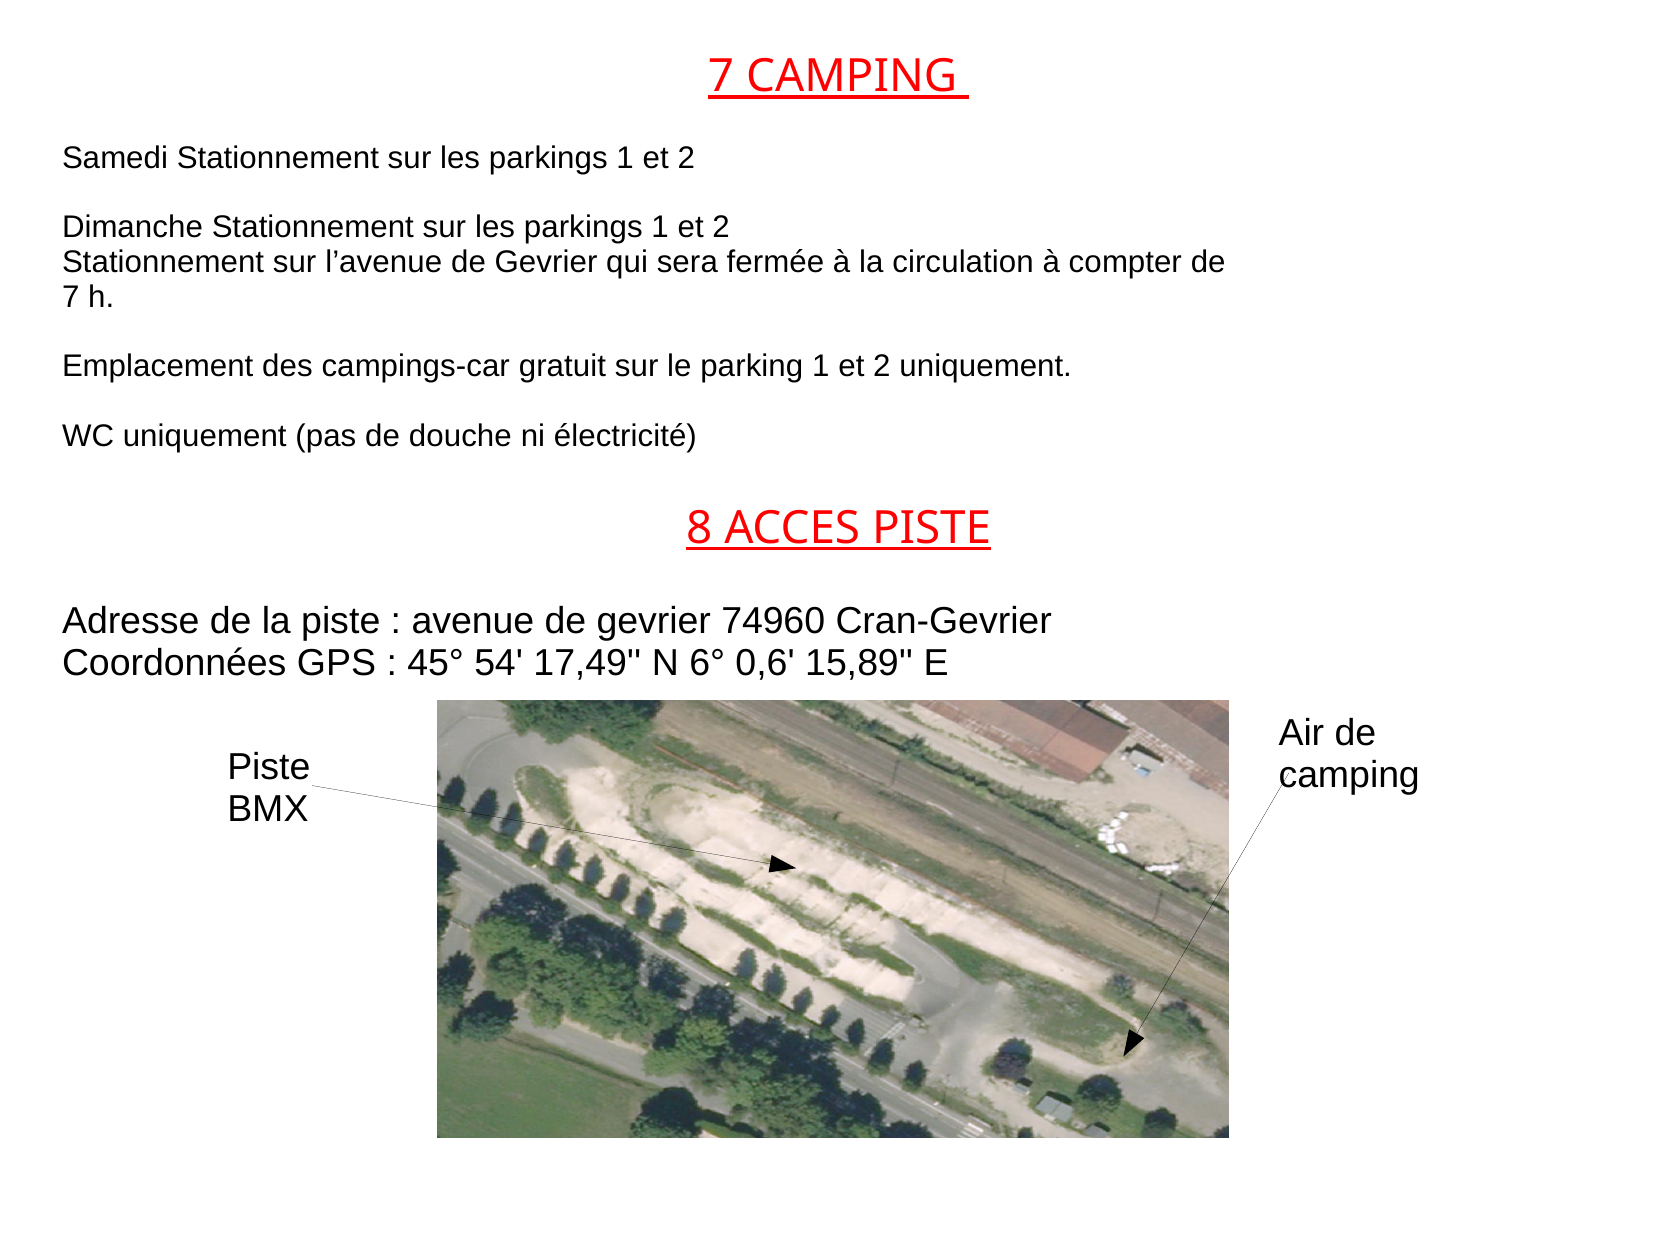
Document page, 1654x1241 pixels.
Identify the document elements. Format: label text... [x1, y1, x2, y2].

text_box 7 CAMPING Samedi Stationnement sur les parkings 1 et 2 Dimanche Stationnement sur les parkings 1 et 2 Stationnement sur l’avenue de Gevrier qui sera fermée à la circulation à compter de 7 h. Emplacement des campings-car gratuit sur le parking 1 et 2 uniquement. WC uniquement (pas de douche ni électricité) 8 ACCES PISTE Adresse de la piste : avenue de gevrier 74960 Cran-Gevrier Coordonnées GPS : 45° 54' 17,49'' N 6° 0,6' 15,89'' E [47, 35, 1630, 837]
text_box Air de camping [1263, 704, 1477, 804]
text_box Piste BMX [212, 737, 367, 837]
picture [437, 700, 1229, 1138]
